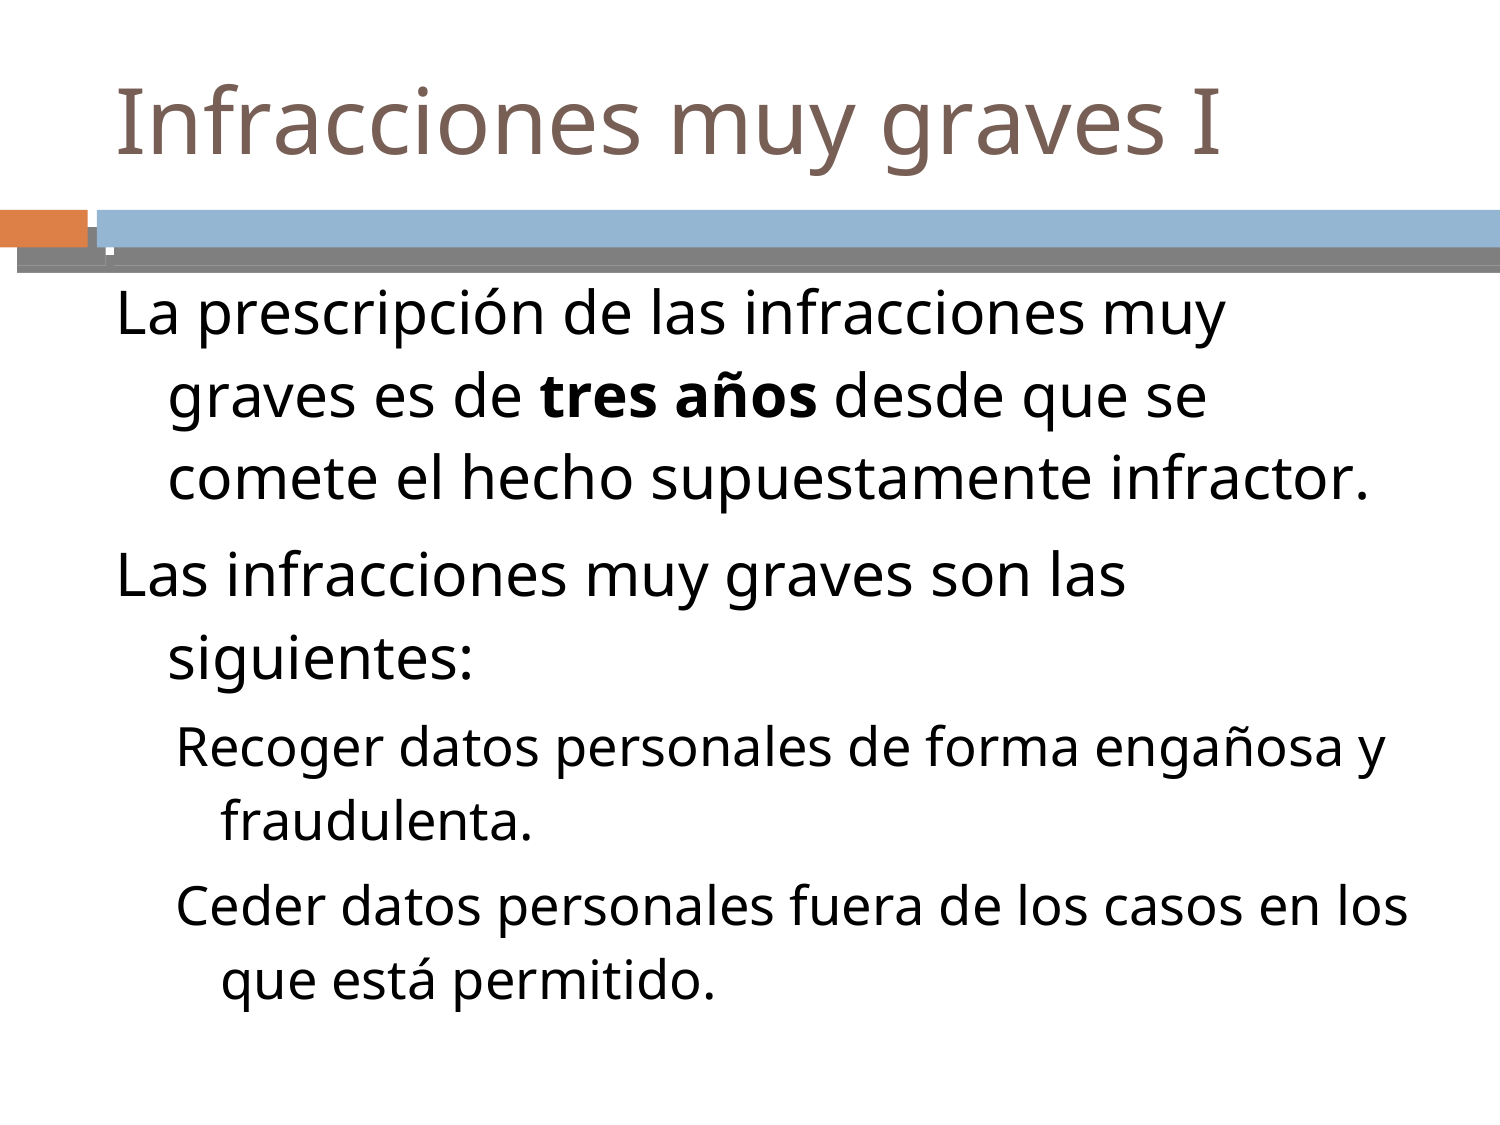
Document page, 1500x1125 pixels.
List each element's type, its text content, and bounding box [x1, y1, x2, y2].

title Infracciones muy graves I [100, 37, 1438, 201]
list La prescripción de las infracciones muy graves es de tres años desde que se comete el hecho supuestamente infractor. Las infracciones muy graves son las siguientes: Recoger datos personales de forma engañosa y fraudulenta. Ceder datos personales fuera de los casos en los que está permitido. [100, 262, 1438, 1001]
